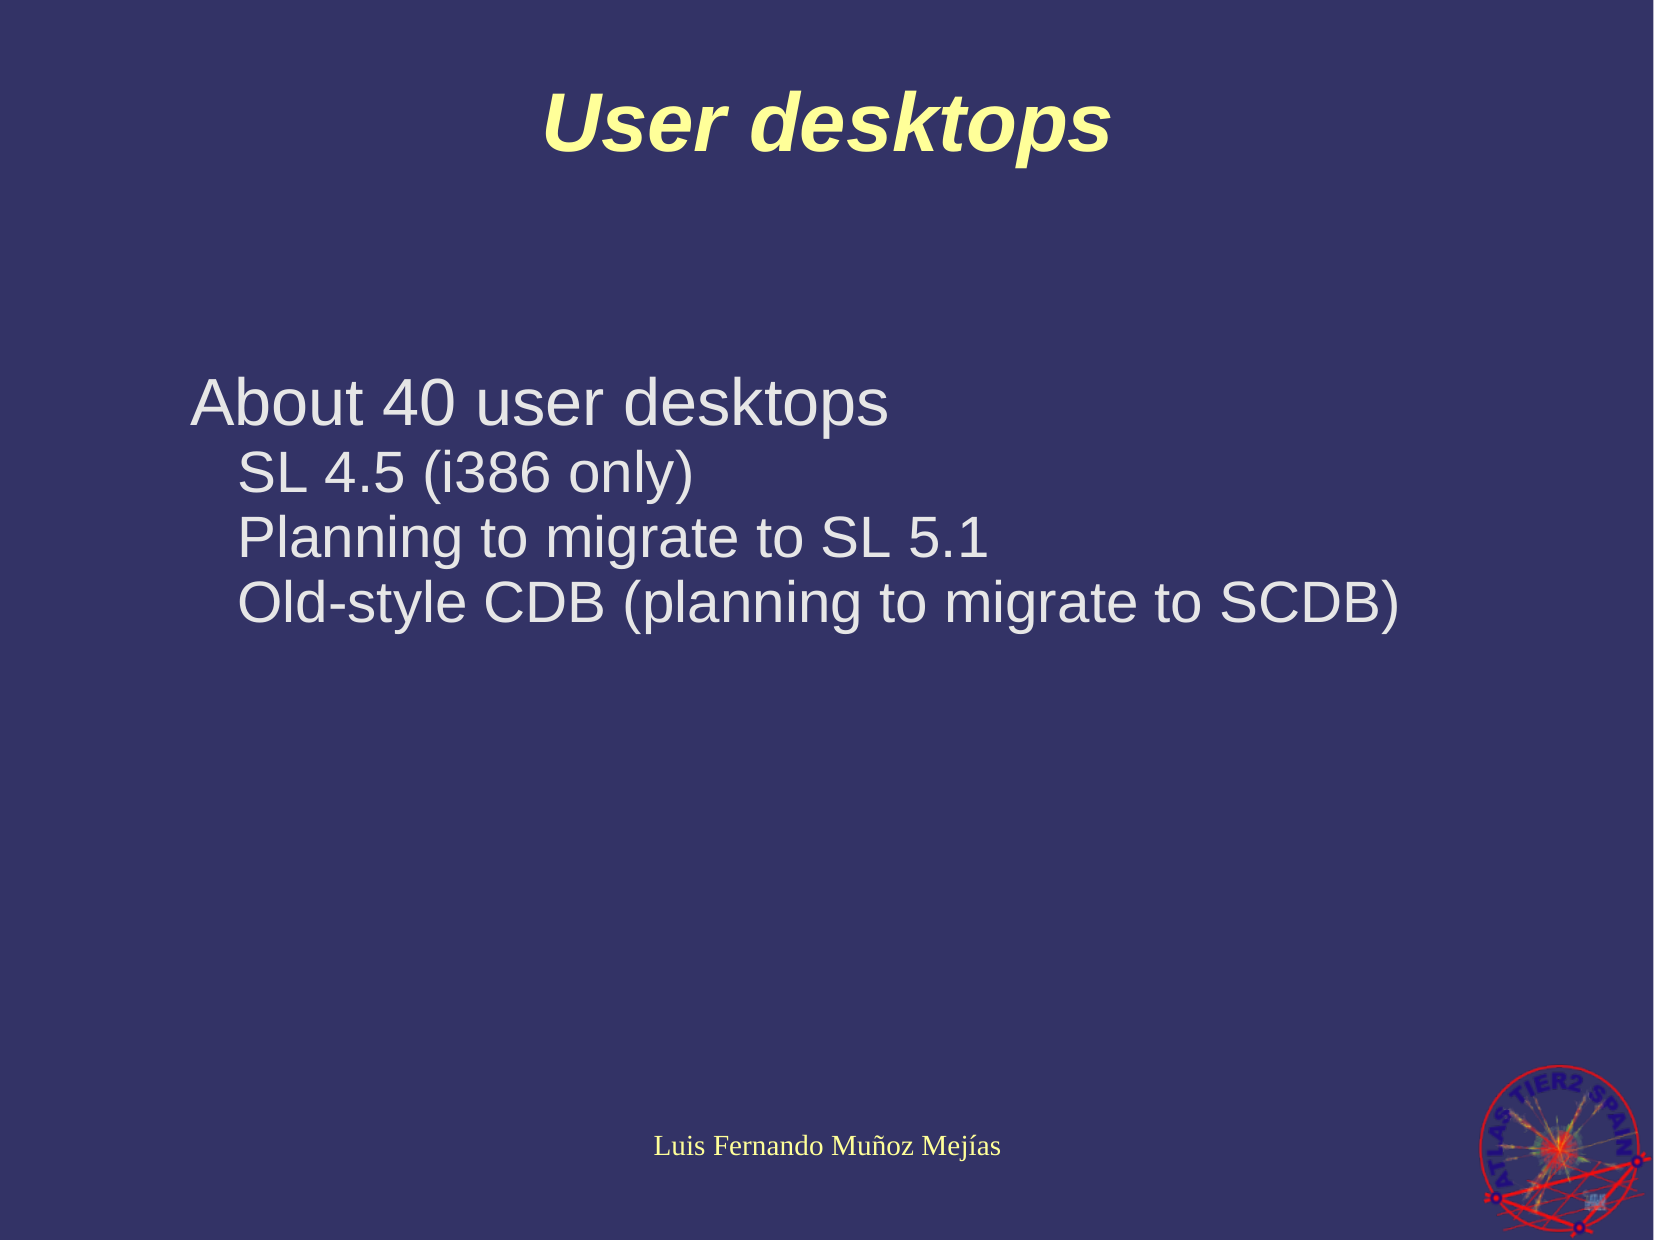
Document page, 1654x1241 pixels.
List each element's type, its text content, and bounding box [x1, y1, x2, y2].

picture [1476, 1062, 1654, 1241]
list About 40 user desktops SL 4.5 (i386 only) Planning to migrate to SL 5.1 Old-style CDB (planning to migrate to SCDB) [178, 364, 1570, 1147]
title User desktops [121, 19, 1534, 227]
